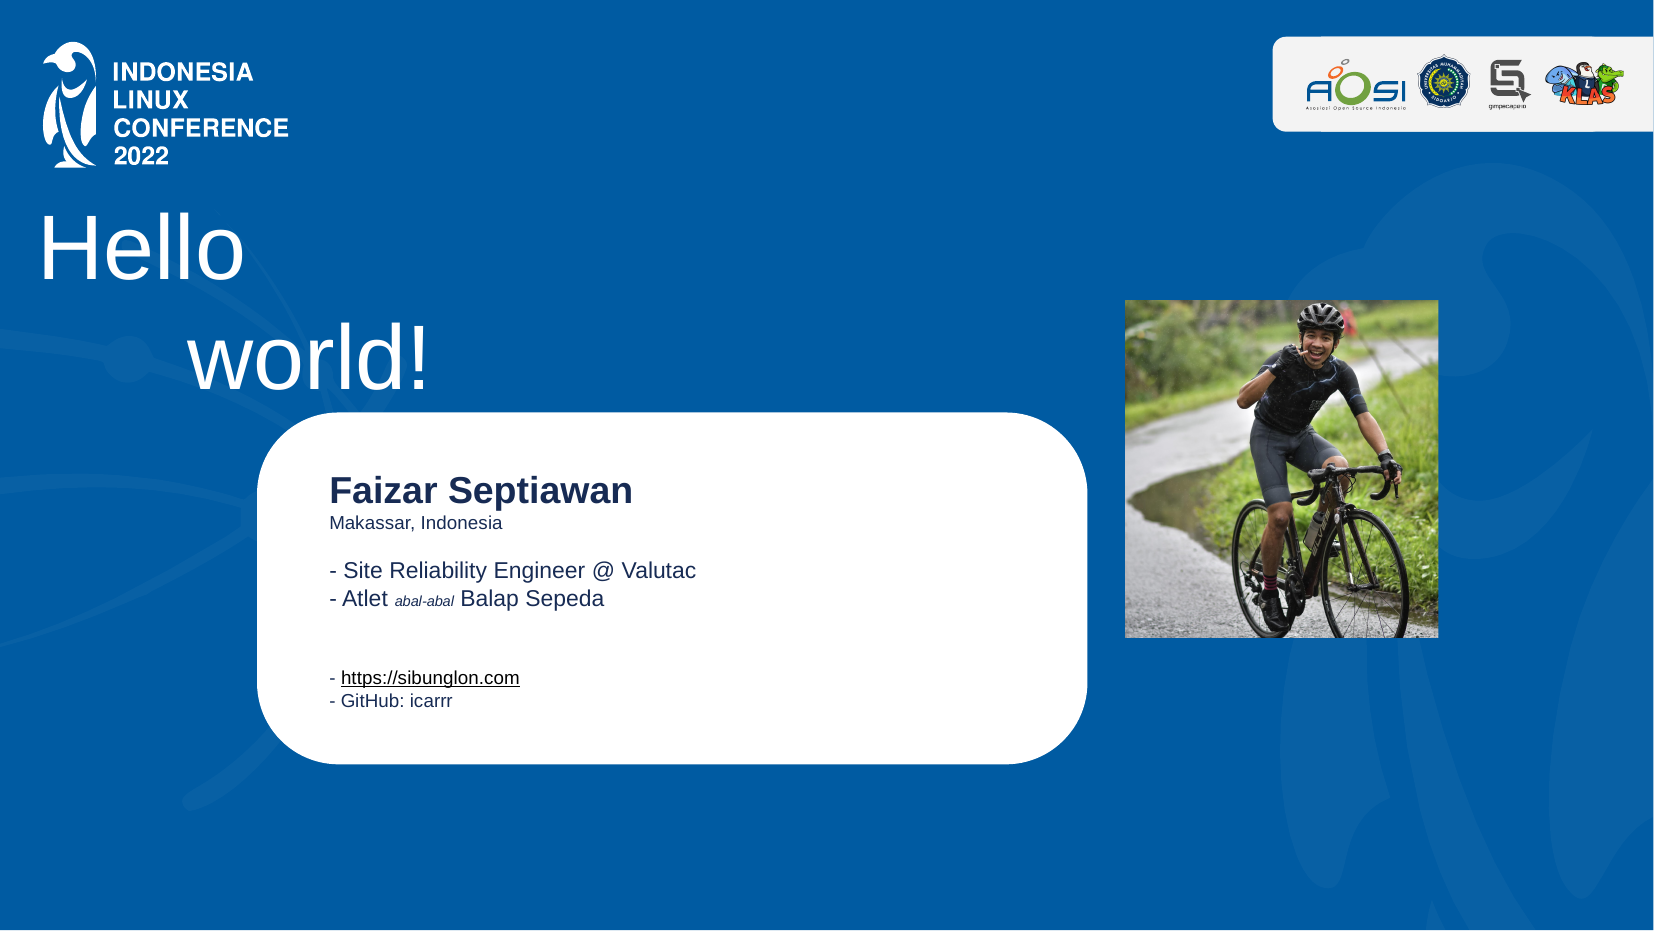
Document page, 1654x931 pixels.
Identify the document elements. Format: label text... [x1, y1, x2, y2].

text_box [1044, 421, 1088, 755]
picture [1417, 54, 1471, 108]
text_box Faizar Septiawan Makassar, Indonesia - Site Reliability Engineer @ Valutac - Atlet abal-abal Balap Sepeda - https://sibunglon.com - GitHub: icarrr [294, 412, 1044, 765]
text_box [257, 425, 294, 752]
picture [1545, 62, 1624, 105]
picture [1125, 300, 1439, 638]
text_box Hello world! [37, 187, 713, 393]
